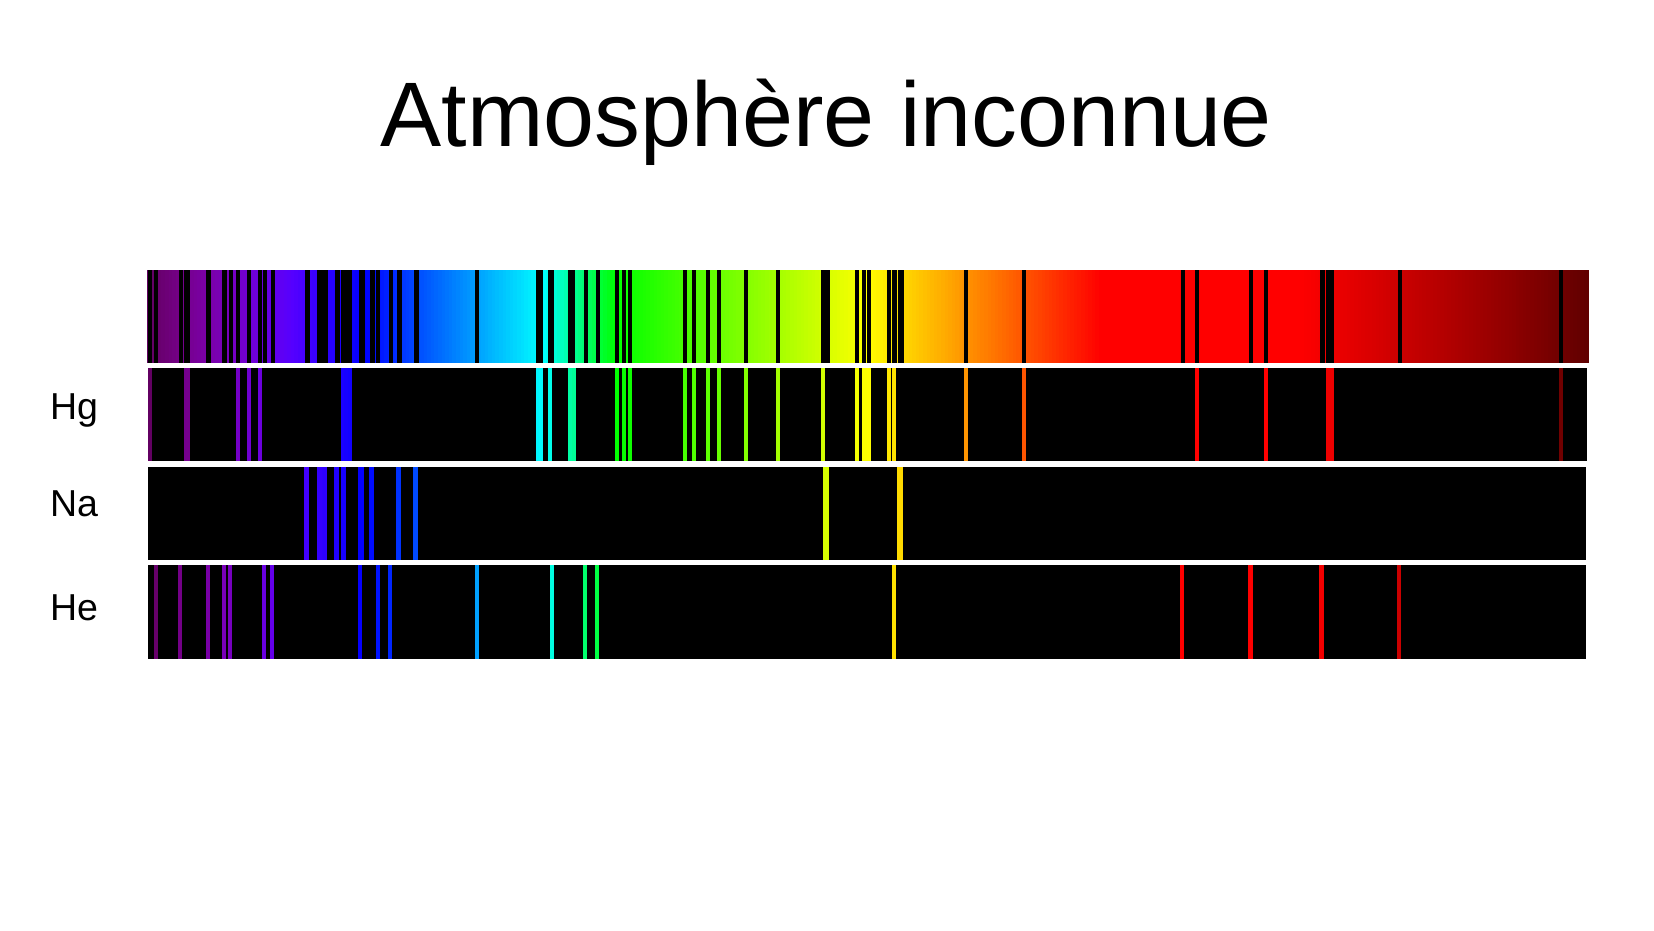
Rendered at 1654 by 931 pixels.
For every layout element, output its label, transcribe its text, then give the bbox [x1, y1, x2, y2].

text_box He [35, 578, 119, 636]
picture [141, 265, 1595, 674]
text_box Na [35, 474, 119, 532]
title Atmosphère inconnue [82, 37, 1571, 193]
text_box Hg [35, 377, 119, 435]
